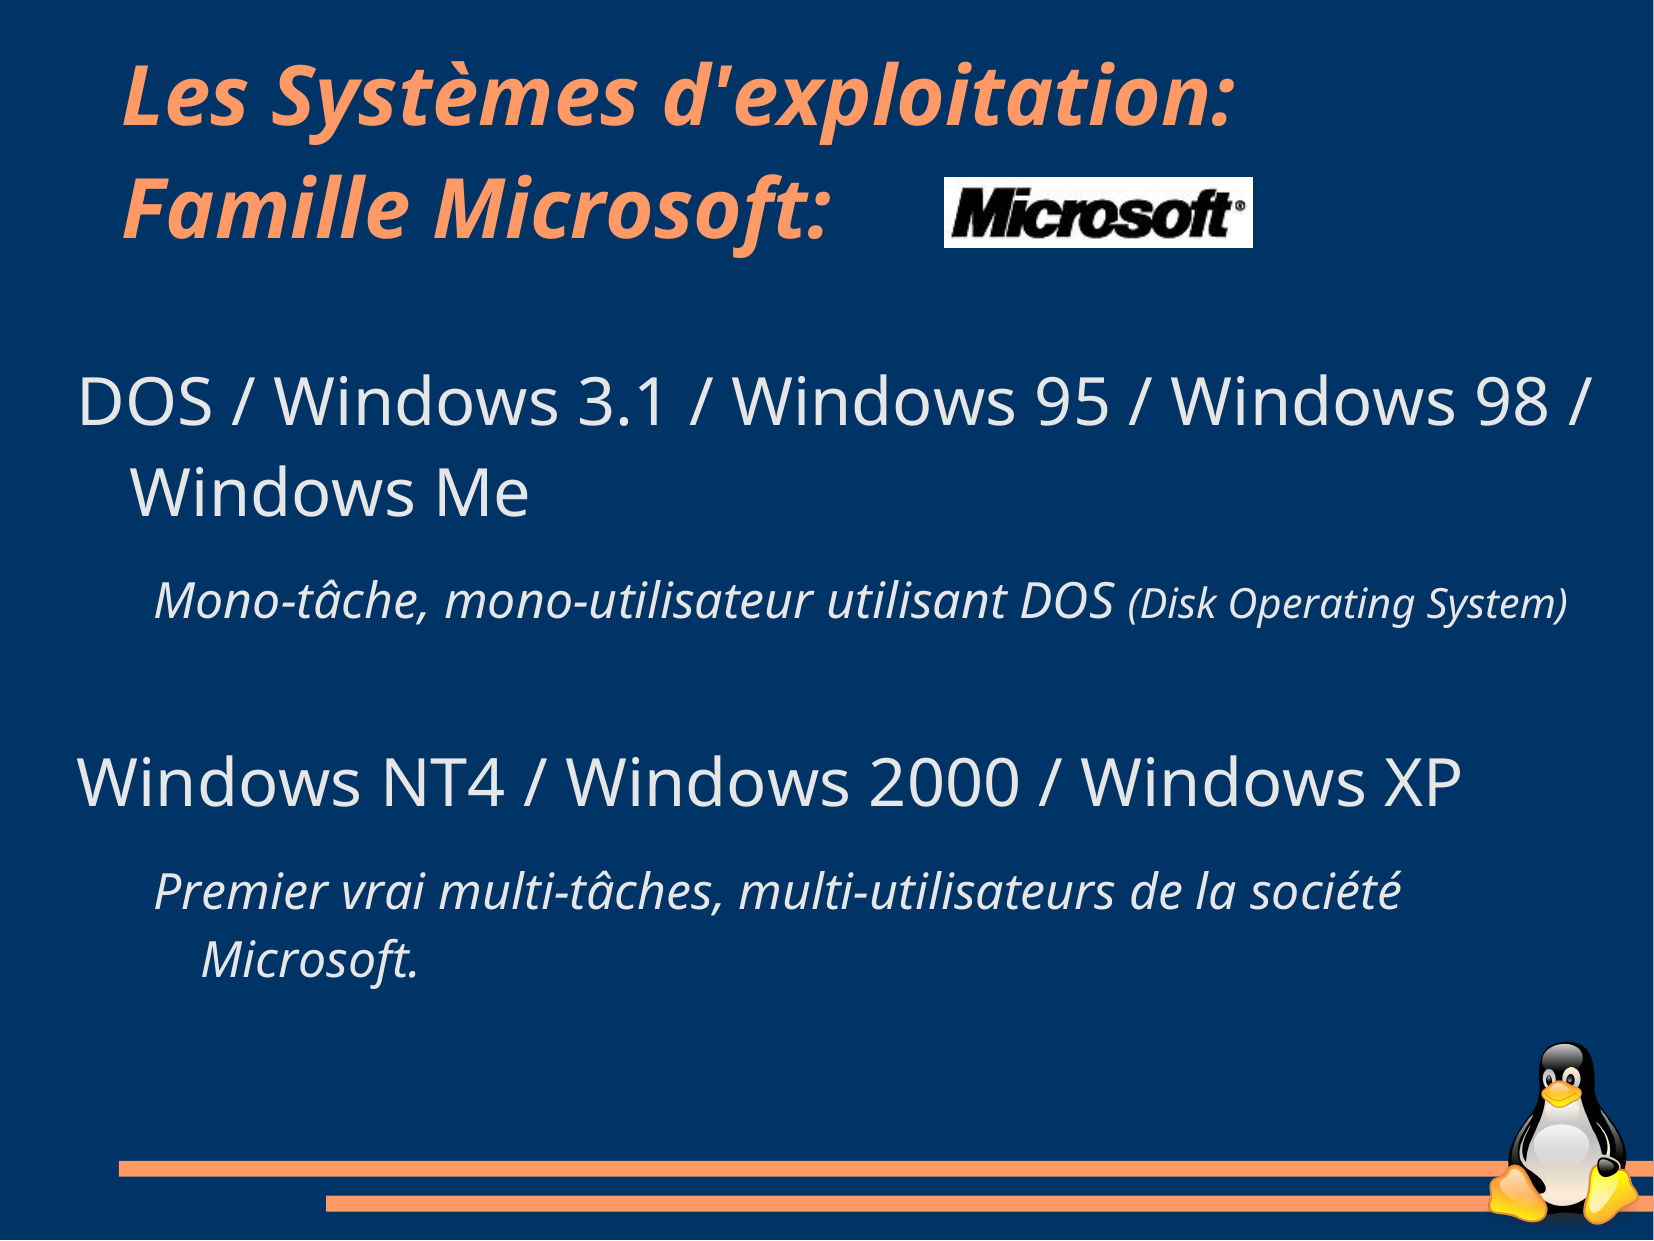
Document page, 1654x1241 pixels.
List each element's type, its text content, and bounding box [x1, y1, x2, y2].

picture [944, 177, 1253, 248]
list Windows NT4 / Windows 2000 / Windows XP Premier vrai multi-tâches, multi-utilisateurs de la société Microsoft. [59, 735, 1595, 1004]
title Les Systèmes d'exploitation: Famille Microsoft: [121, 46, 1534, 254]
picture [1476, 1033, 1649, 1241]
list DOS / Windows 3.1 / Windows 95 / Windows 98 / Windows Me Mono-tâche, mono-utilisateur utilisant DOS (Disk Operating System) [59, 354, 1595, 735]
